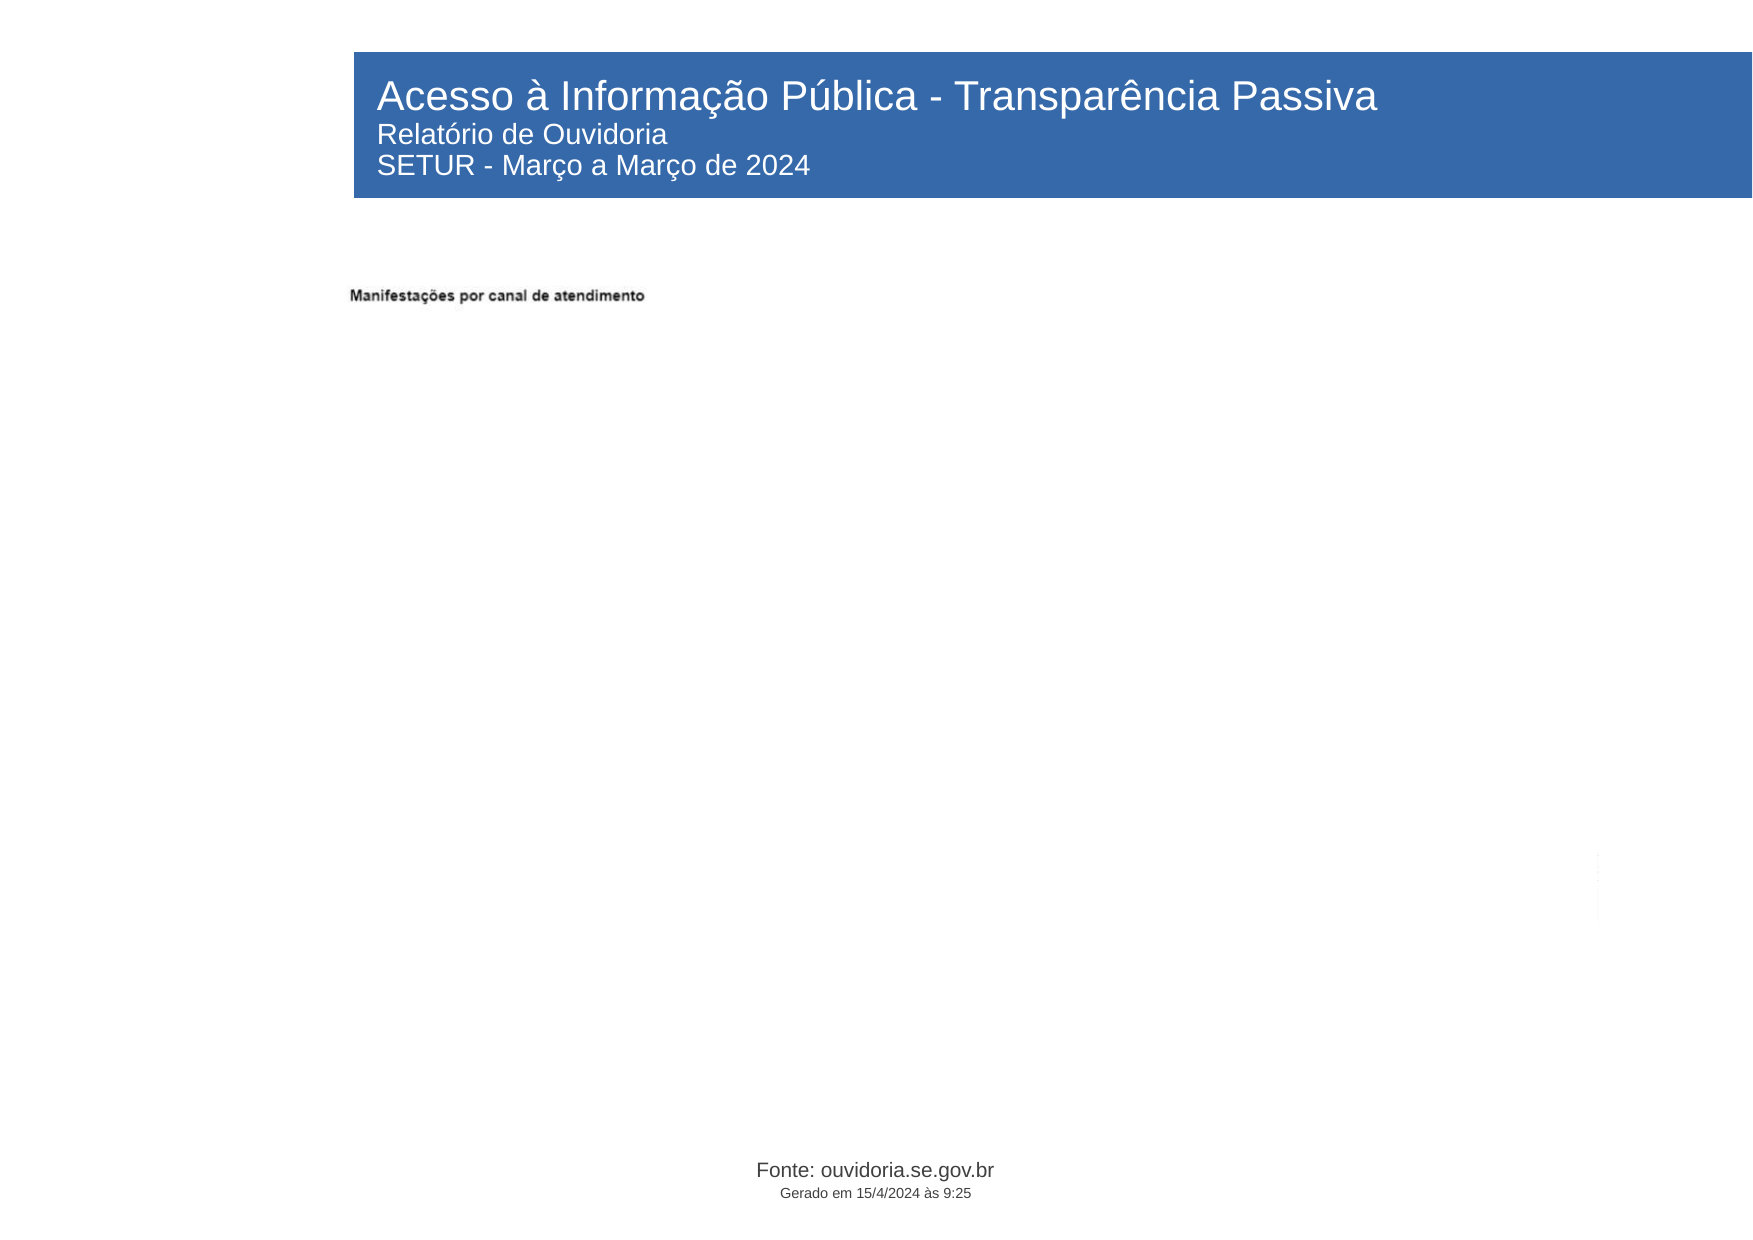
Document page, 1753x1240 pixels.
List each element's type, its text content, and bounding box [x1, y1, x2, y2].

text_box Fonte: ouvidoria.se.gov.br [756, 1158, 1023, 1188]
text_box Gerado em 15/4/2024 às 9:25 [780, 1184, 999, 1208]
text_box [155, 211, 1599, 1028]
text_box Acesso à Informação Pública - Transparência Passiva Relatório de Ouvidoria SETUR - Março a Março de 2024 [376, 72, 1403, 186]
text_box [354, 52, 1752, 198]
